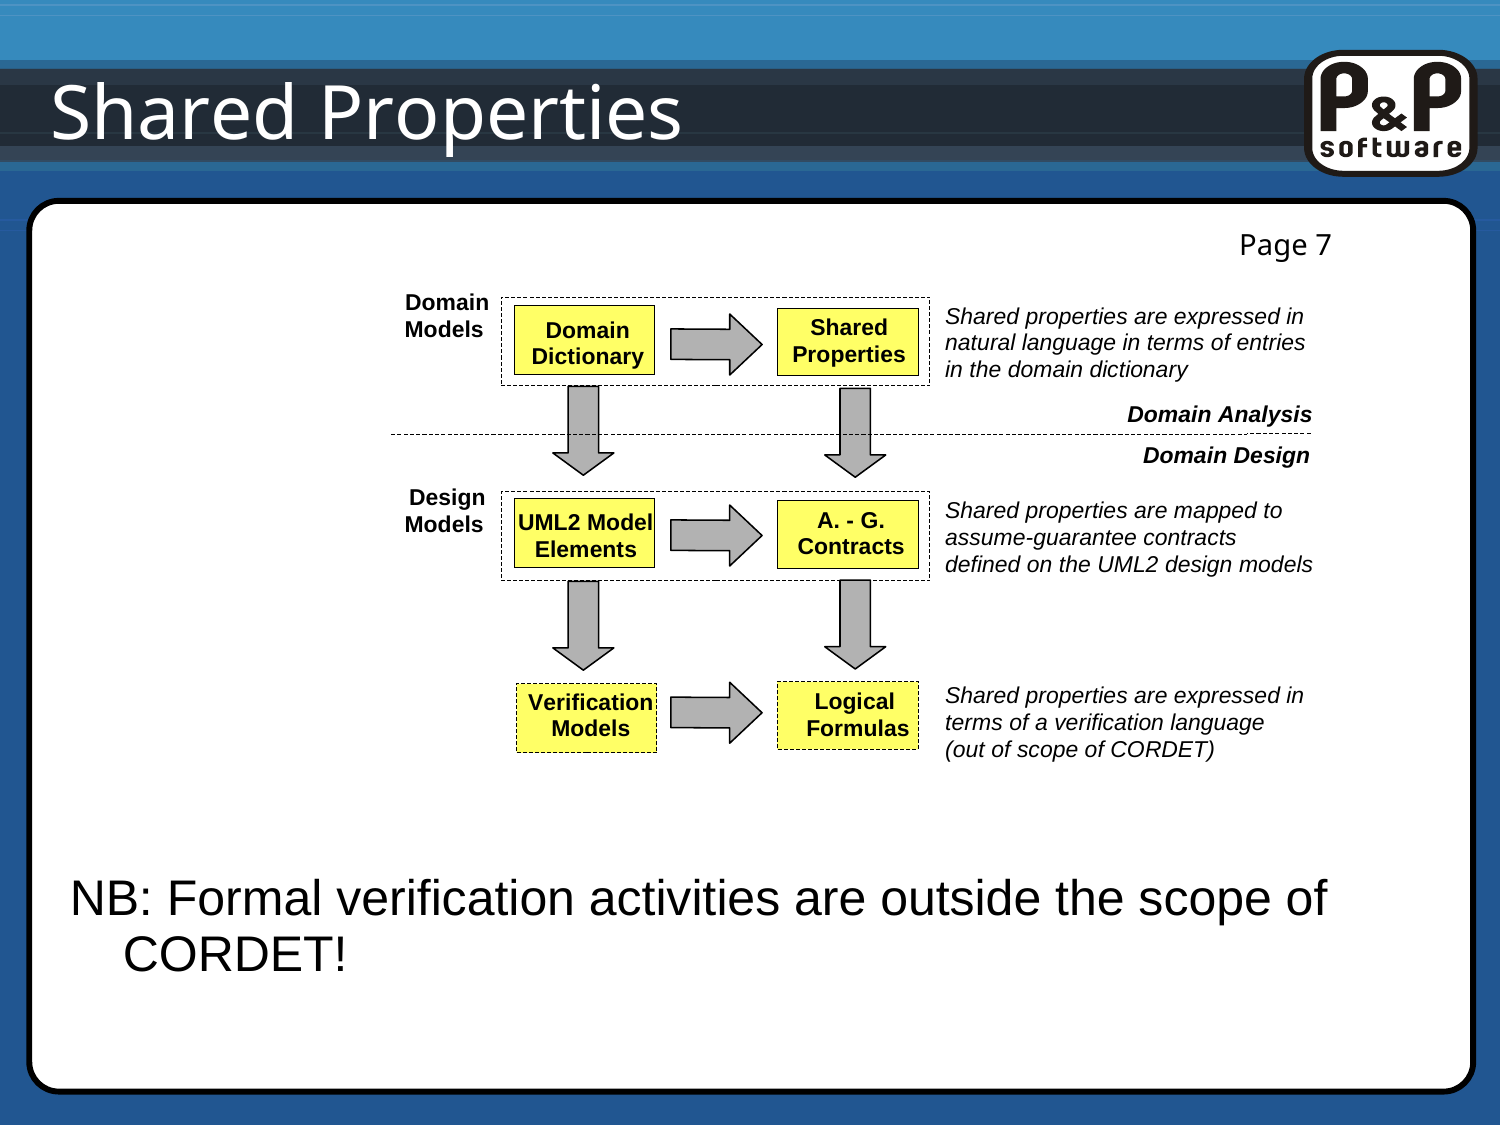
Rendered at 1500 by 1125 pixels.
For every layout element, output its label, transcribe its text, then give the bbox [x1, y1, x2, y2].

text_box [824, 388, 886, 478]
text_box Logical Formulas [806, 687, 933, 755]
text_box A. - G. Contracts [797, 506, 910, 574]
text_box [824, 580, 886, 669]
text_box [670, 314, 763, 376]
text_box [514, 305, 655, 375]
text_box [670, 505, 763, 566]
list NB: Formal verification activities are outside the scope of CORDET! [52, 870, 1460, 983]
text_box [777, 681, 919, 750]
title Shared Properties [50, 16, 1091, 204]
text_box UML2 Model Elements [518, 508, 654, 576]
text_box [552, 386, 614, 476]
text_box Domain Dictionary [531, 316, 644, 383]
text_box Domain Analysis [1127, 400, 1332, 455]
text_box [777, 308, 919, 376]
text_box Domain Models [404, 288, 513, 371]
text_box Shared Properties [792, 313, 907, 381]
text_box Domain Design [1143, 441, 1347, 496]
text_box [670, 682, 763, 744]
text_box [552, 581, 614, 671]
text_box [777, 500, 919, 569]
text_box Shared properties are expressed in natural language in terms of entries in the domain dictionary [945, 302, 1307, 409]
text_box Verification Models [528, 688, 654, 755]
text_box Shared properties are mapped to assume-guarantee contracts defined on the UML2 design models [945, 496, 1314, 604]
text_box [516, 683, 657, 753]
text_box Shared properties are expressed in terms of a verification language (out of scope of CORDET) [945, 681, 1305, 789]
picture [0, 0, 1500, 239]
text_box Design Models [404, 483, 513, 566]
text_box [514, 498, 655, 568]
